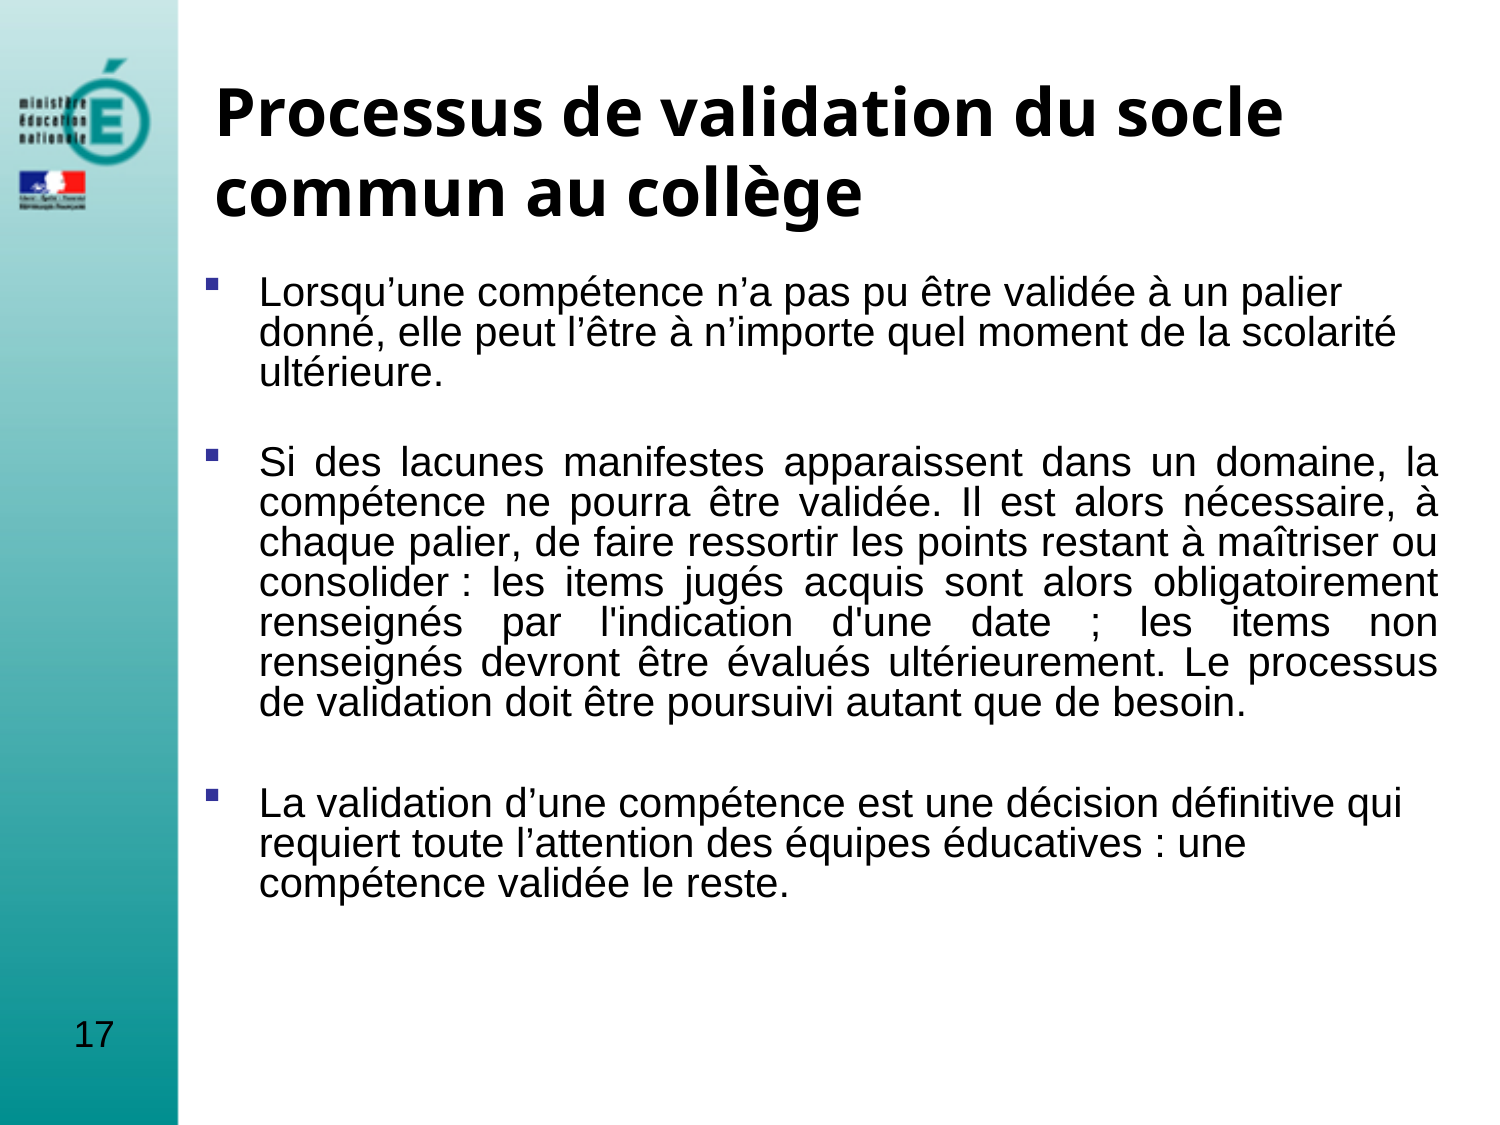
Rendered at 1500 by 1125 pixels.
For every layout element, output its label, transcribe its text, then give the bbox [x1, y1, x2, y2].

text_box <numéro> [41, 1002, 148, 1063]
list Lorsqu’une compétence n’a pas pu être validée à un palier donné, elle peut l’être à n’importe quel moment de la scolarité ultérieure. Si des lacunes manifestes apparaissent dans un domaine, la compétence ne pourra être validée. Il est alors nécessaire, à chaque palier, de faire ressortir les points restant à maîtriser ou consolider : les items jugés acquis sont alors obligatoirement renseignés par l'indication d'une date ; les items non renseignés devront être évalués ultérieurement. Le processus de validation doit être poursuivi autant que de besoin. La validation d’une compétence est une décision définitive qui requiert toute l’attention des équipes éducatives : une compétence validée le reste. [187, 267, 1455, 966]
title Processus de validation du socle commun au collège [199, 45, 1459, 256]
picture [0, 0, 179, 1125]
